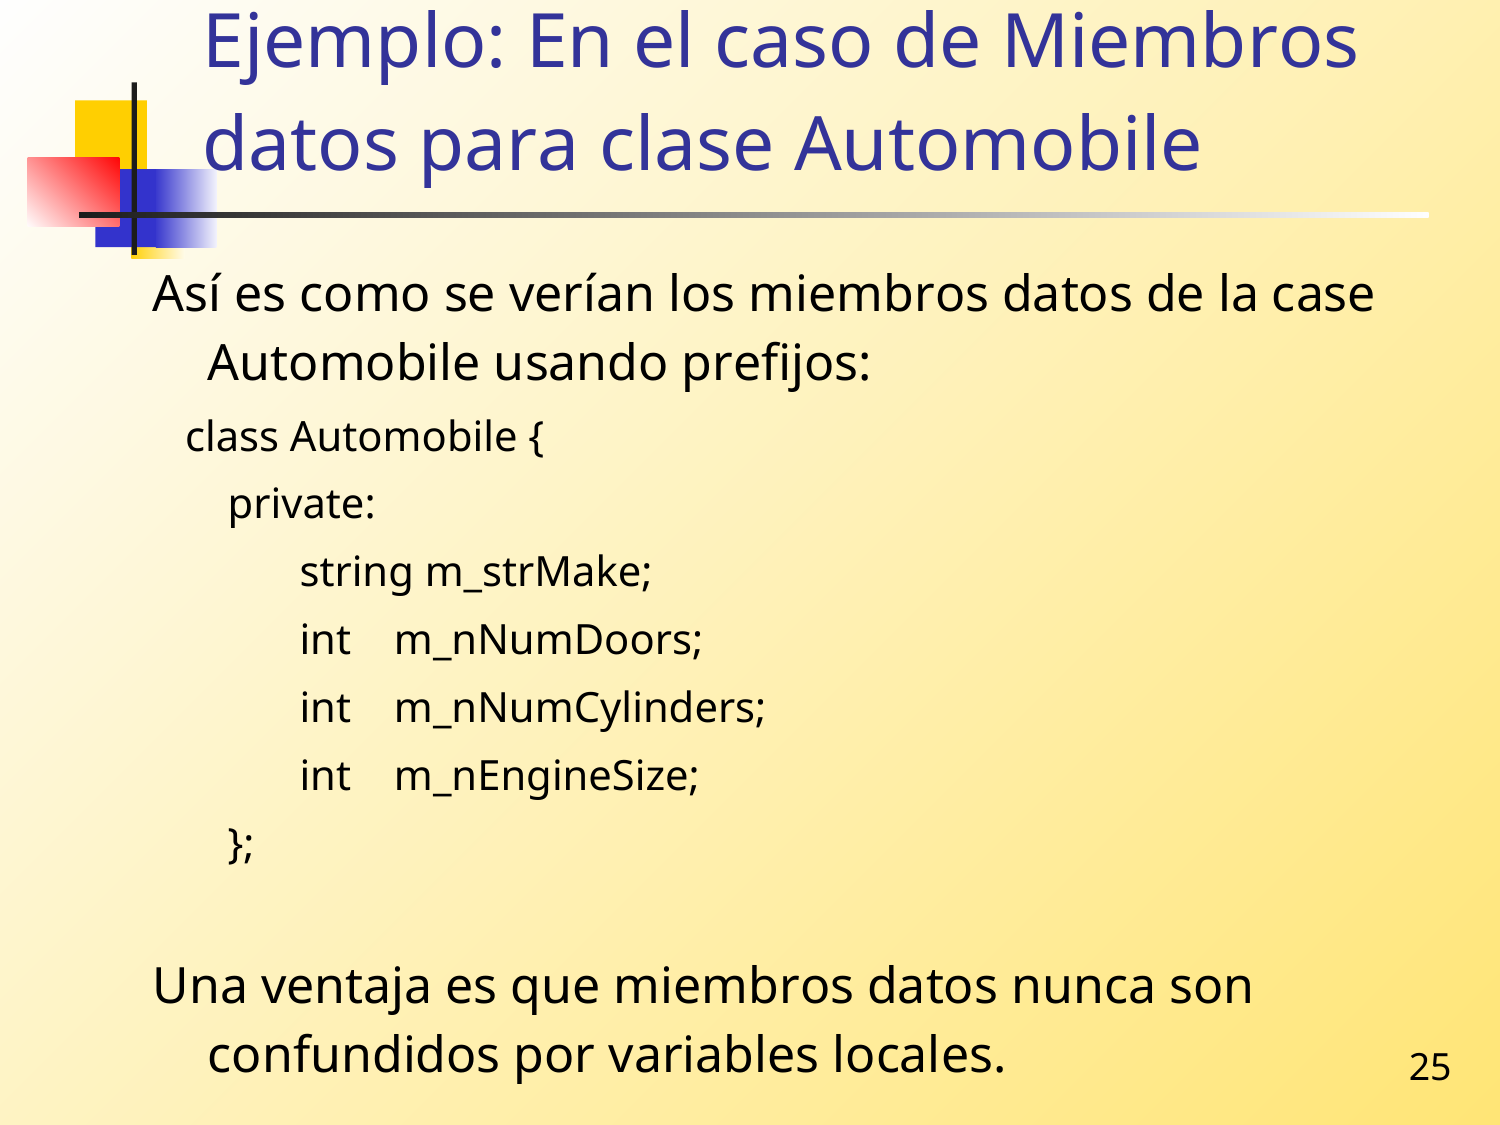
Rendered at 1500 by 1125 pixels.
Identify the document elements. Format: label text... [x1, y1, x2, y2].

list Así es como se verían los miembros datos de la case Automobile usando prefijos: class Automobile { private: string m_strMake; int m_nNumDoors; int m_nNumCylinders; int m_nEngineSize; }; Una ventaja es que miembros datos nunca son confundidos por variables locales. [137, 249, 1463, 1084]
title Ejemplo: En el caso de Miembros datos para clase Automobile [187, 3, 1466, 200]
